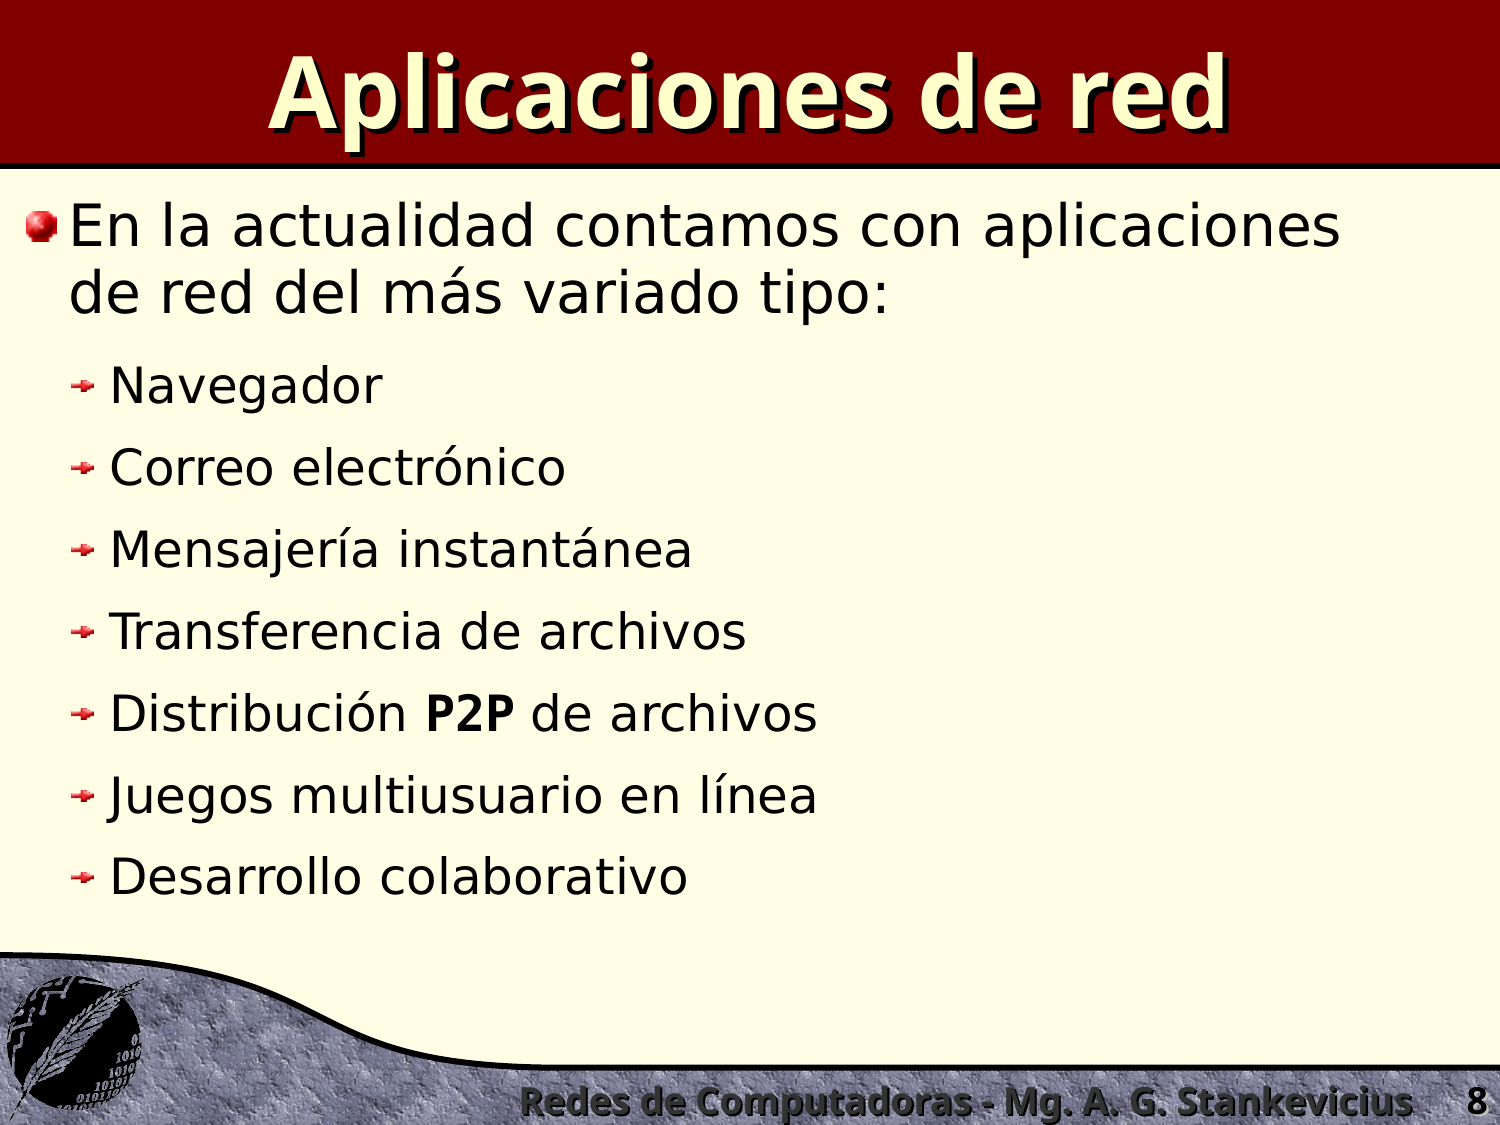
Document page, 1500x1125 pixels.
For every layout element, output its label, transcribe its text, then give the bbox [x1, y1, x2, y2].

title Aplicaciones de red [15, 5, 1485, 160]
picture [1047, 1100, 1054, 1110]
picture [0, 959, 1500, 1125]
list En la actualidad contamos con aplicaciones de red del más variado tipo: Navegador Correo electrónico Mensajería instantánea Transferencia de archivos Distribución P2P de archivos Juegos multiusuario en línea Desarrollo colaborativo [11, 192, 1486, 921]
picture [790, 1100, 795, 1110]
